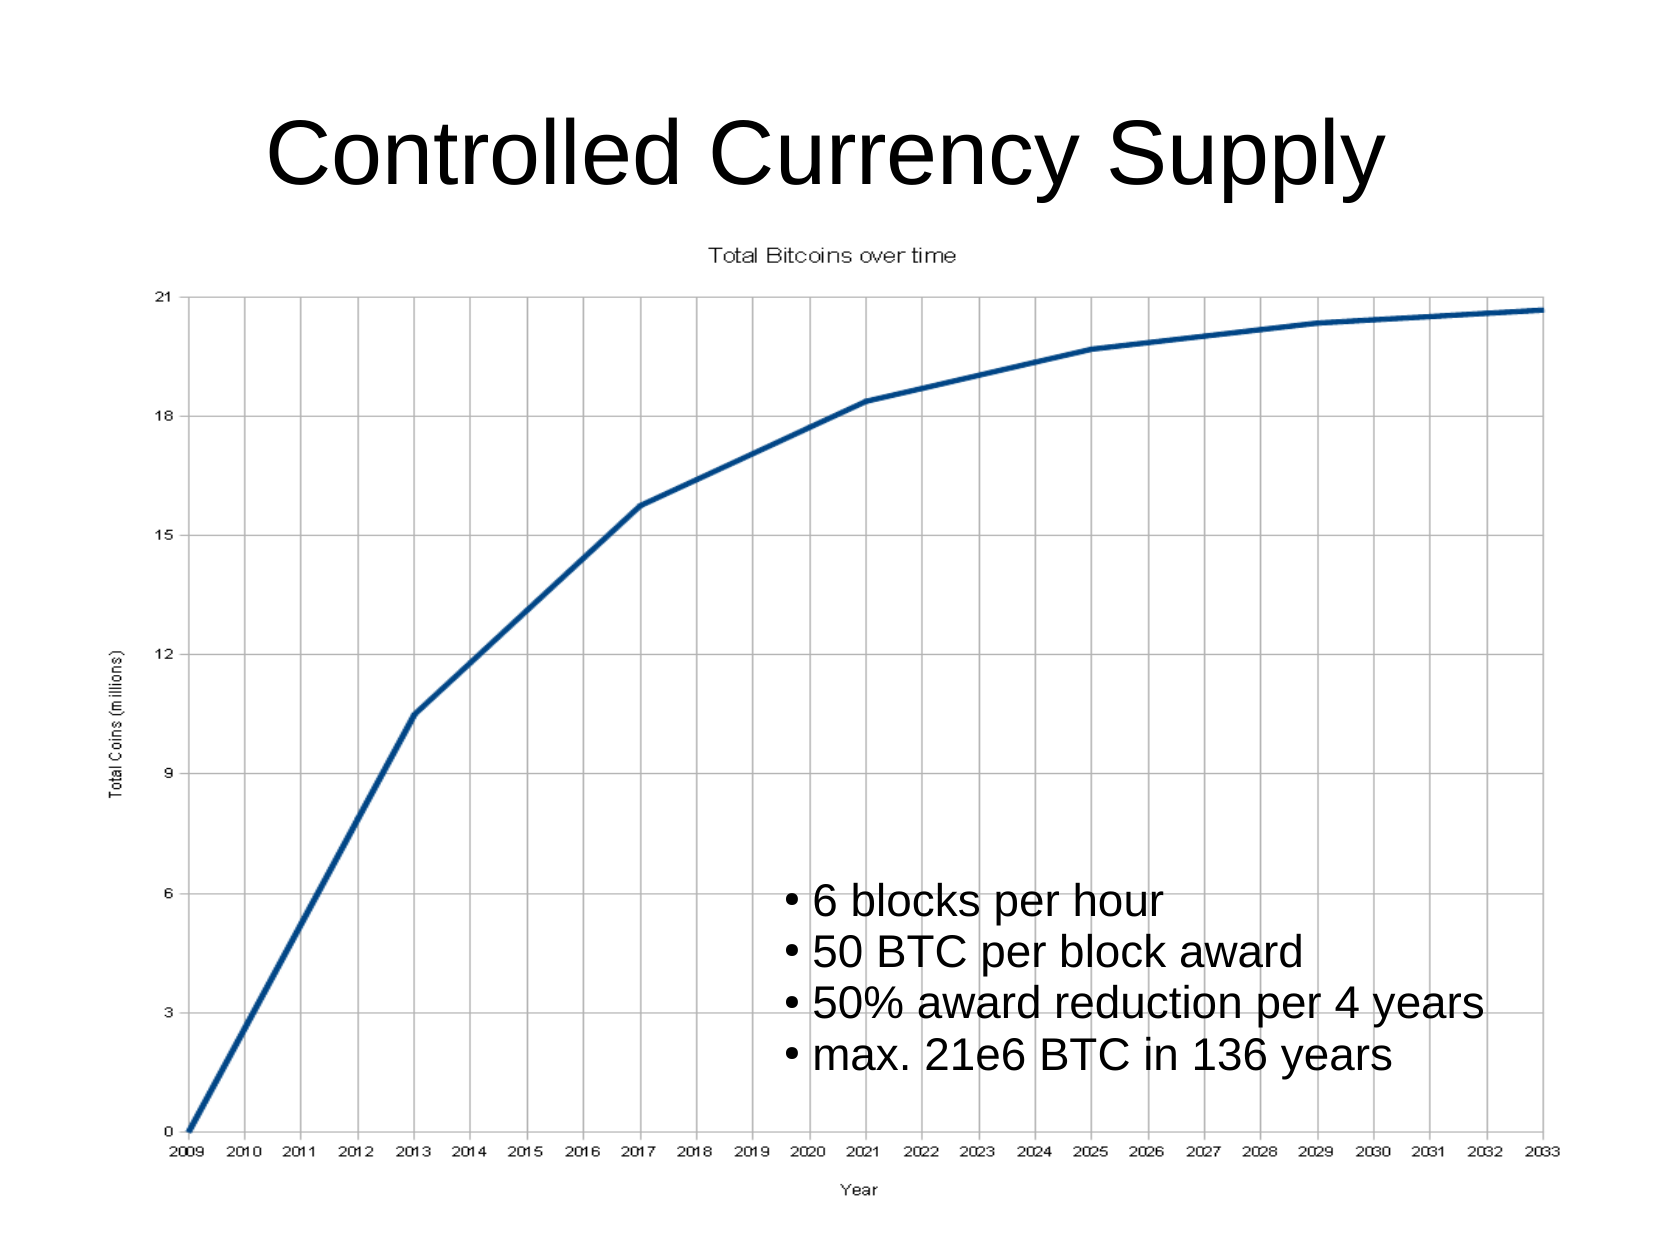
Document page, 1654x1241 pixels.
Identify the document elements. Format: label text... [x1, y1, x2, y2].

text_box 6 blocks per hour 50 BTC per block award 50% award reduction per 4 years max. 21e6 BTC in 136 years [768, 867, 1501, 1088]
picture [75, 224, 1580, 1208]
title Controlled Currency Supply [82, 49, 1571, 224]
